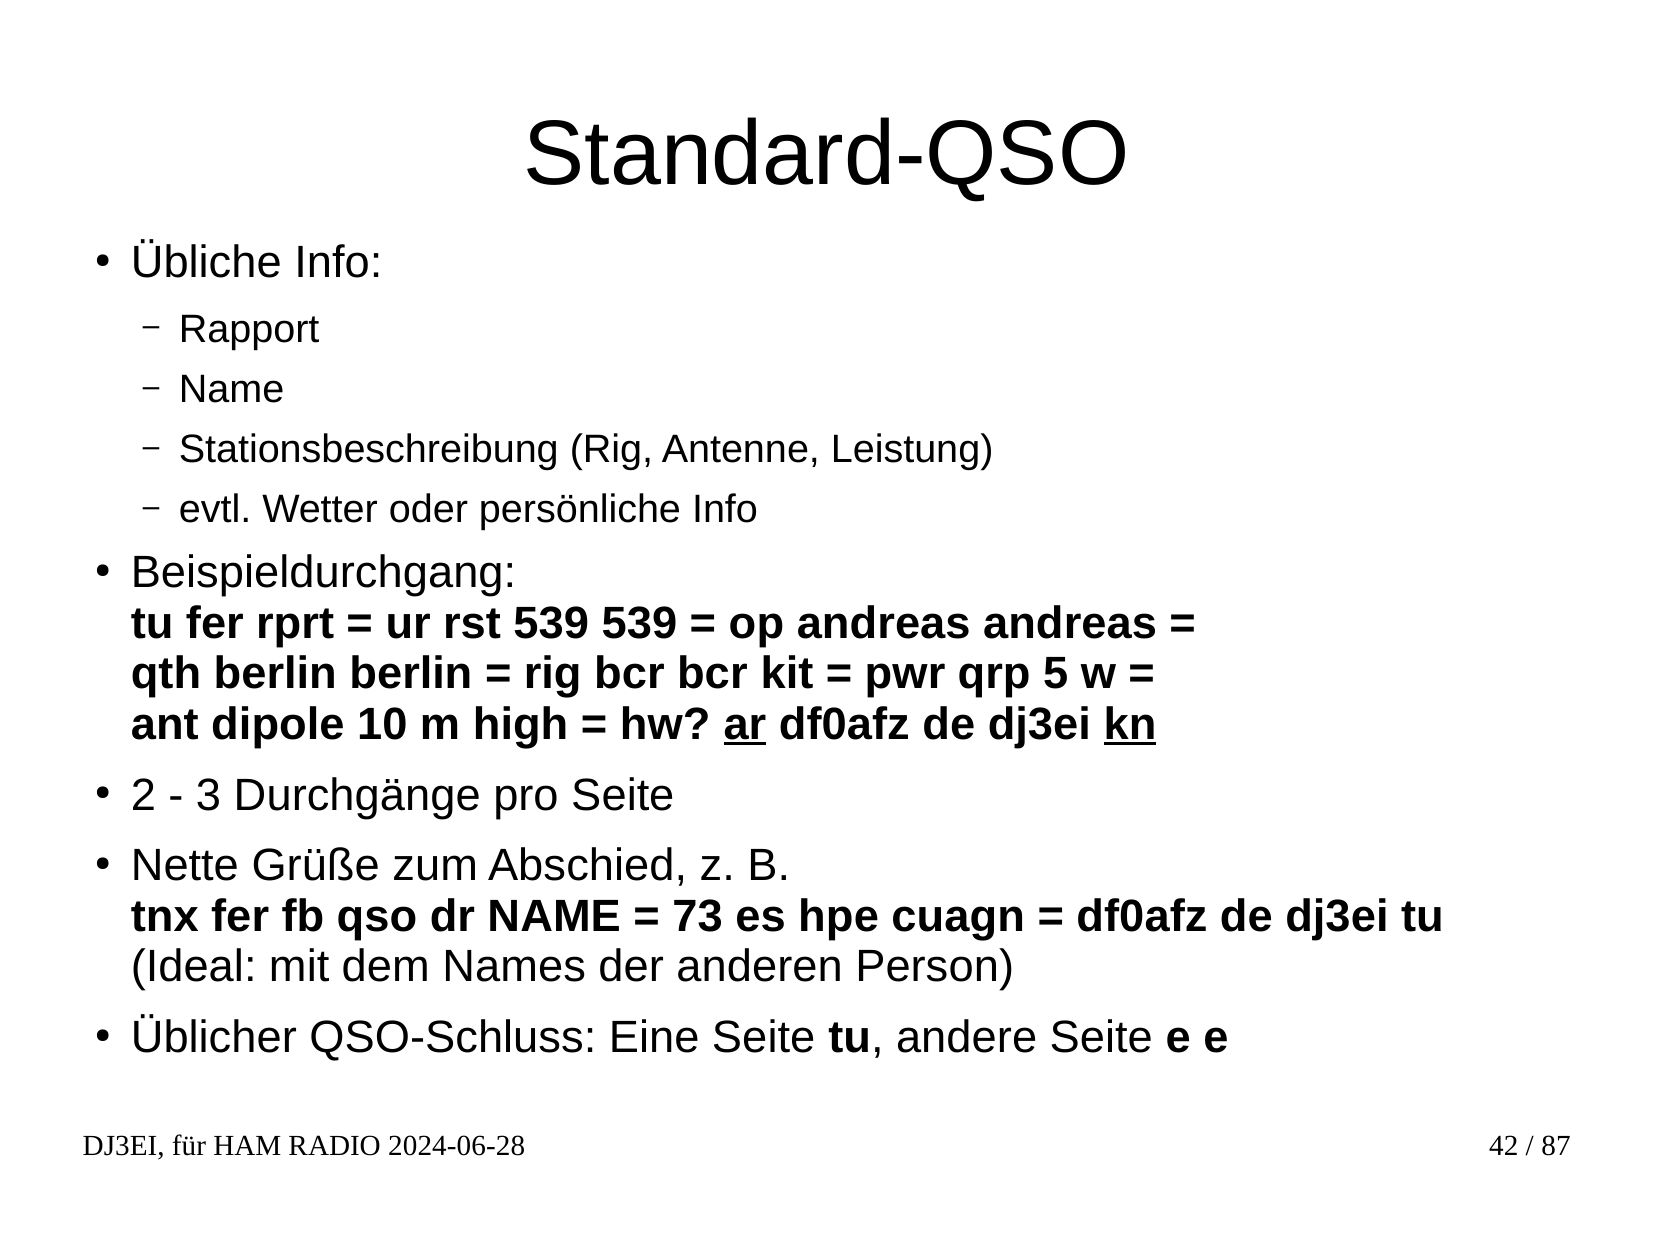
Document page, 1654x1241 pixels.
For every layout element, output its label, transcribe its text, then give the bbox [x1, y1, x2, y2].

title Standard-QSO [82, 49, 1571, 236]
list Übliche Info: Rapport Name Stationsbeschreibung (Rig, Antenne, Leistung) evtl. Wetter oder persönliche Info Beispieldurchgang: tu fer rprt = ur rst 539 539 = op andreas andreas = qth berlin berlin = rig bcr bcr kit = pwr qrp 5 w = ant dipole 10 m high = hw? ar df0afz de dj3ei kn 2 - 3 Durchgänge pro Seite Nette Grüße zum Abschied, z. B. tnx fer fb qso dr NAME = 73 es hpe cuagn = df0afz de dj3ei tu (Ideal: mit dem Names der anderen Person) Üblicher QSO-Schluss: Eine Seite tu, andere Seite e e [82, 236, 1571, 1063]
